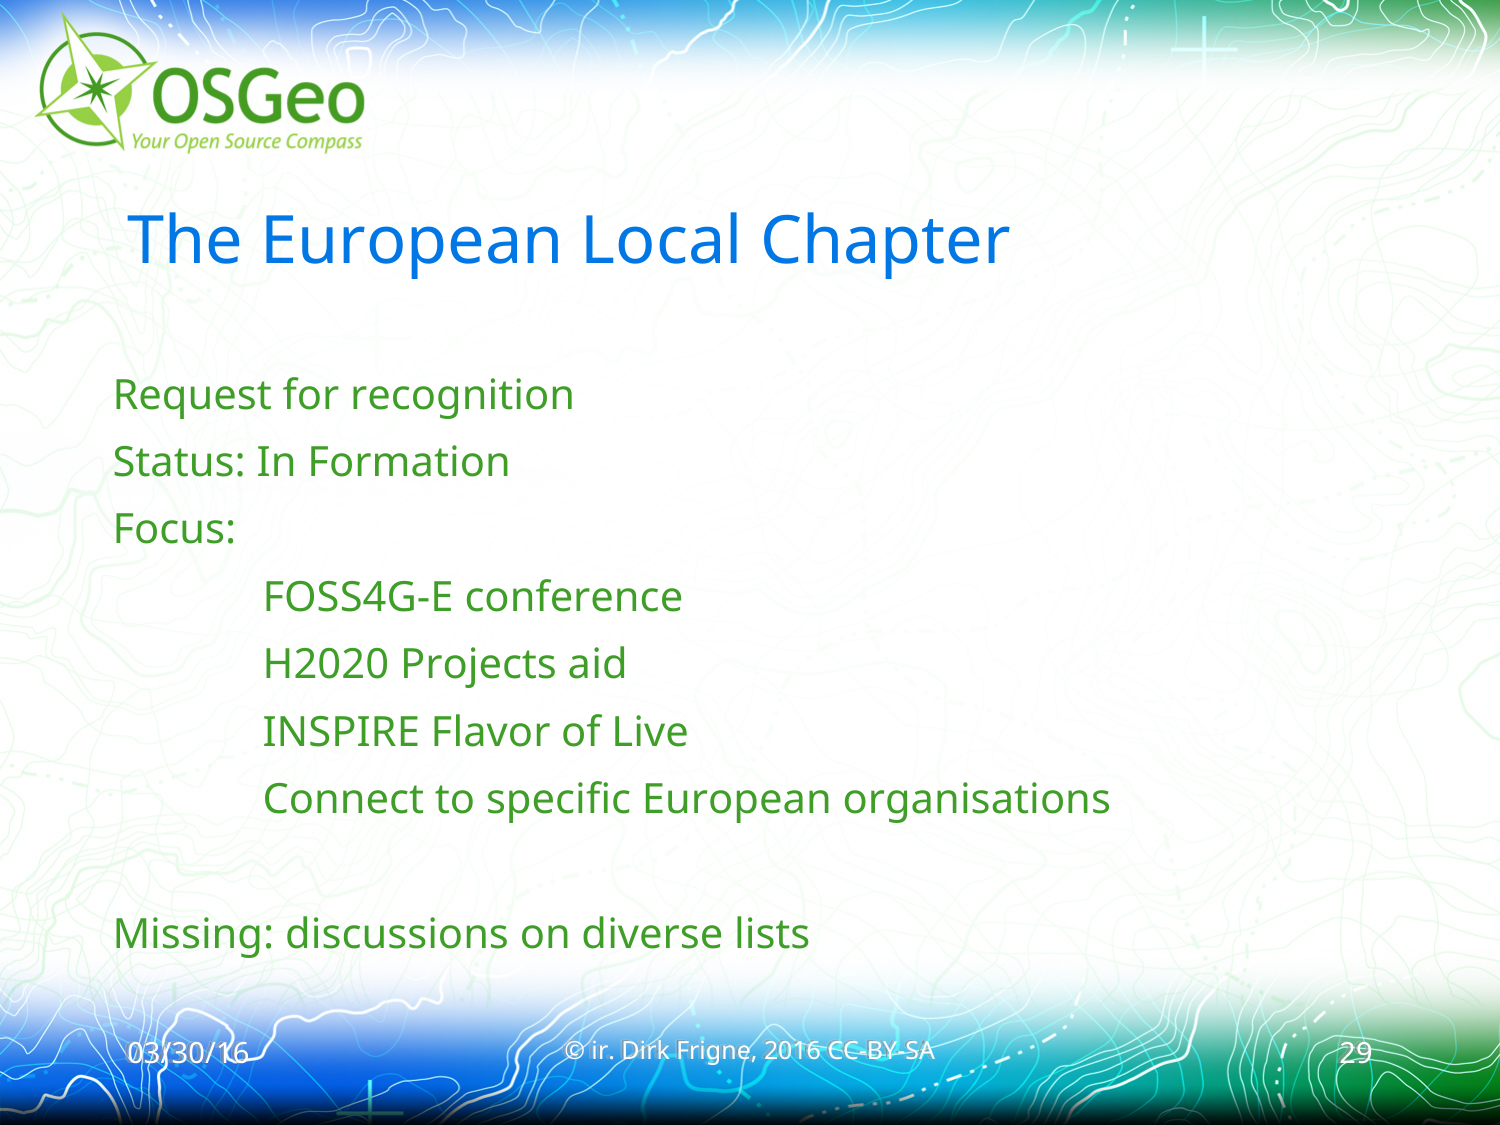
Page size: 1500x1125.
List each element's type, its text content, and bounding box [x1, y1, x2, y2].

picture [0, 0, 1500, 1125]
title The European Local Chapter [112, 187, 1388, 288]
subtitle Request for recognition Status: In Formation Focus: FOSS4G-E conference H2020 Projects aid INSPIRE Flavor of Live Connect to specific European organisations Missing: discussions on diverse lists [112, 324, 1388, 1000]
